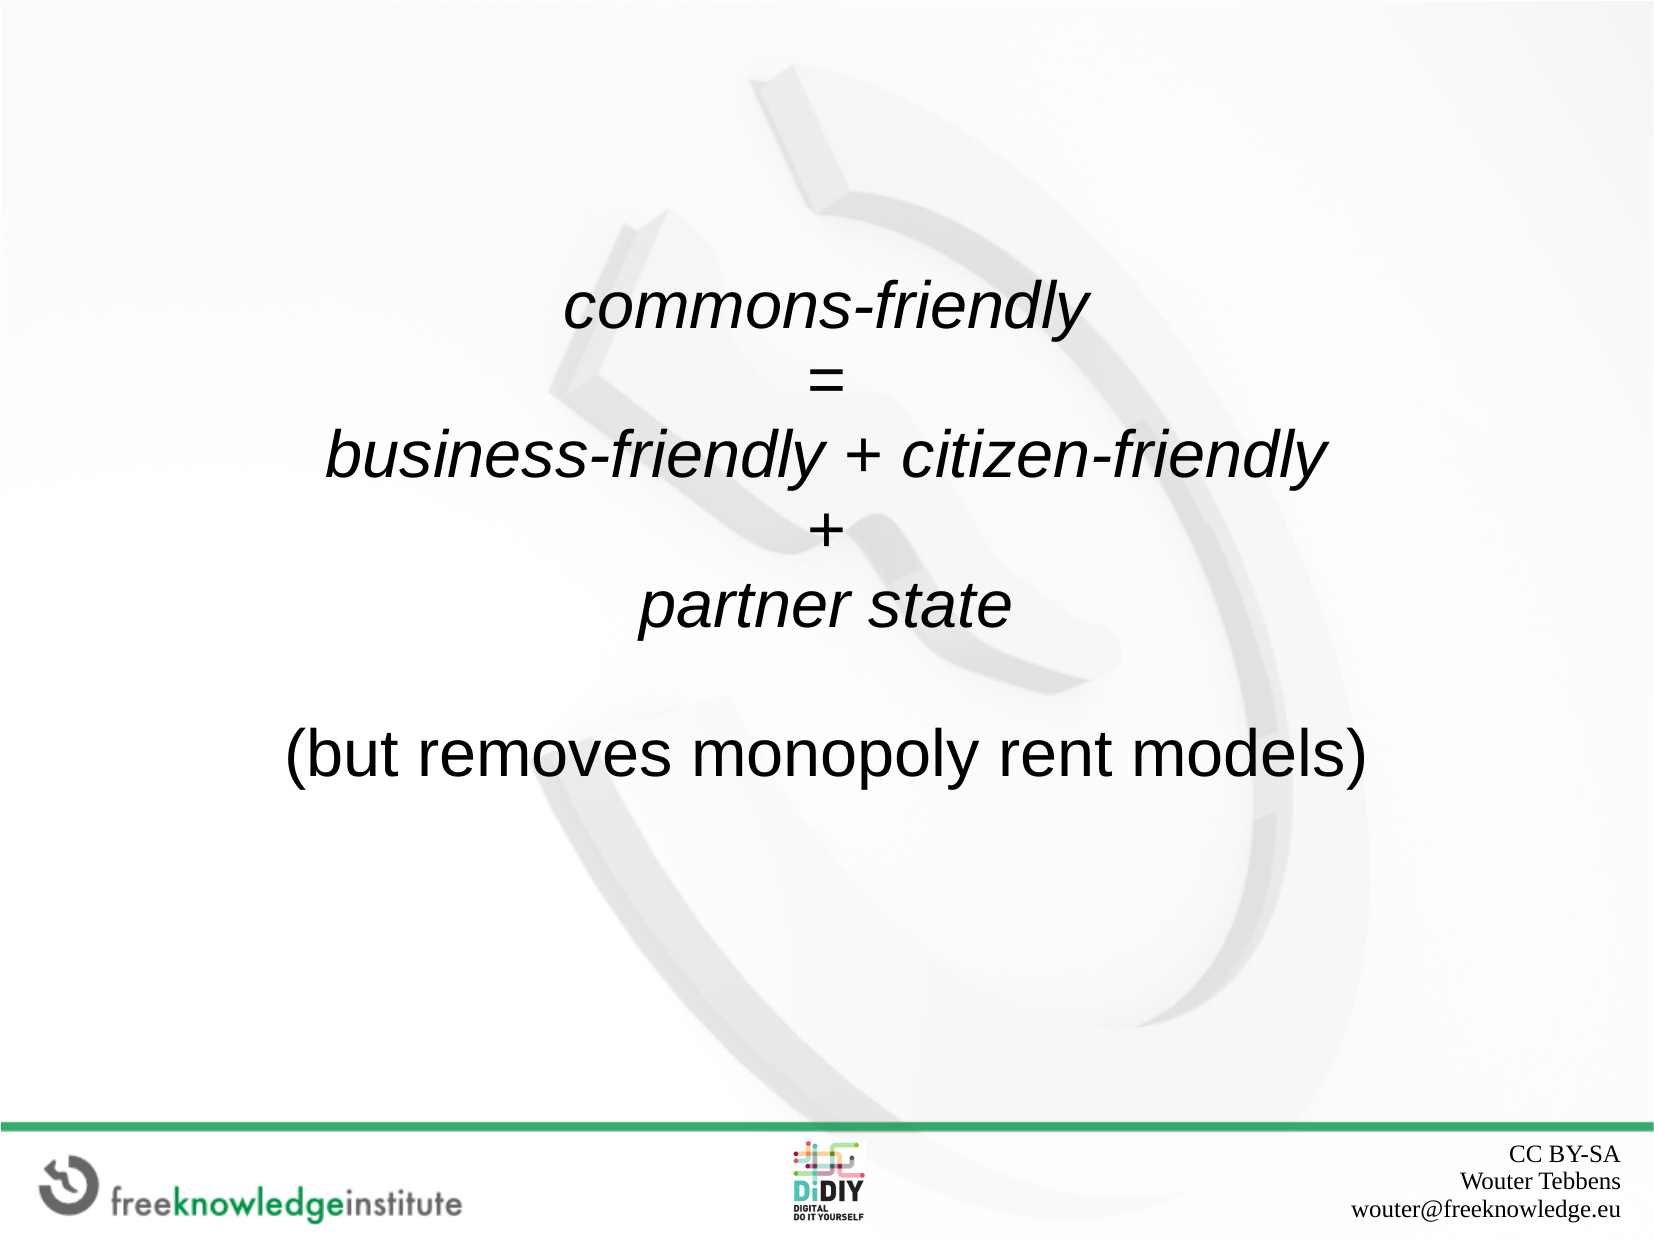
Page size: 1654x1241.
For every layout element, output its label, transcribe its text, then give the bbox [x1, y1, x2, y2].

subtitle commons-friendly = business-friendly + citizen-friendly + partner state (but removes monopoly rent models) [82, 49, 1571, 1010]
picture [1, 1, 1654, 1241]
